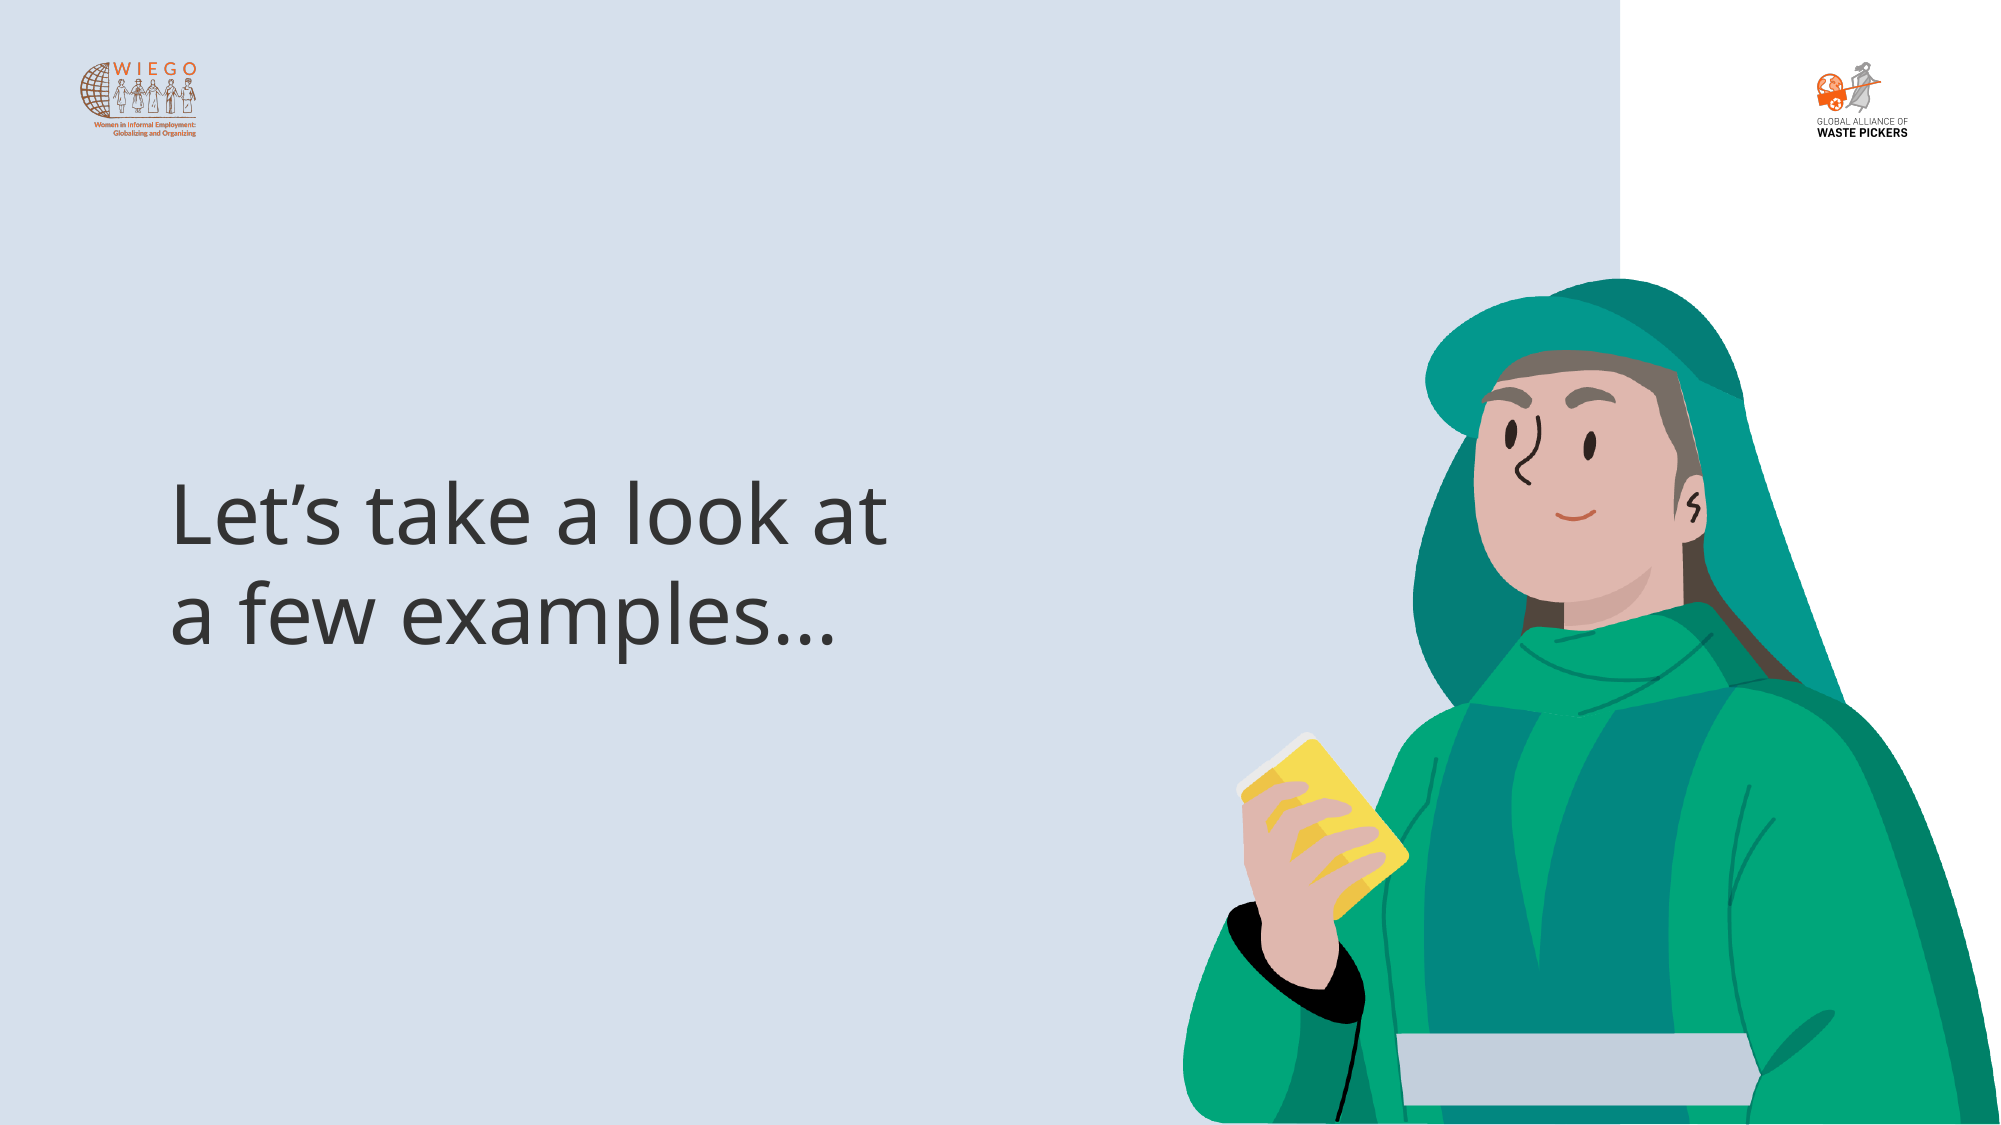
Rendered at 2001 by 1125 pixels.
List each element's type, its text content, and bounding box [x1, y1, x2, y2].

picture [1817, 62, 1908, 137]
text_box Let’s take a look at a few examples... [154, 453, 1144, 669]
picture [1183, 278, 2000, 1125]
picture [80, 62, 196, 137]
